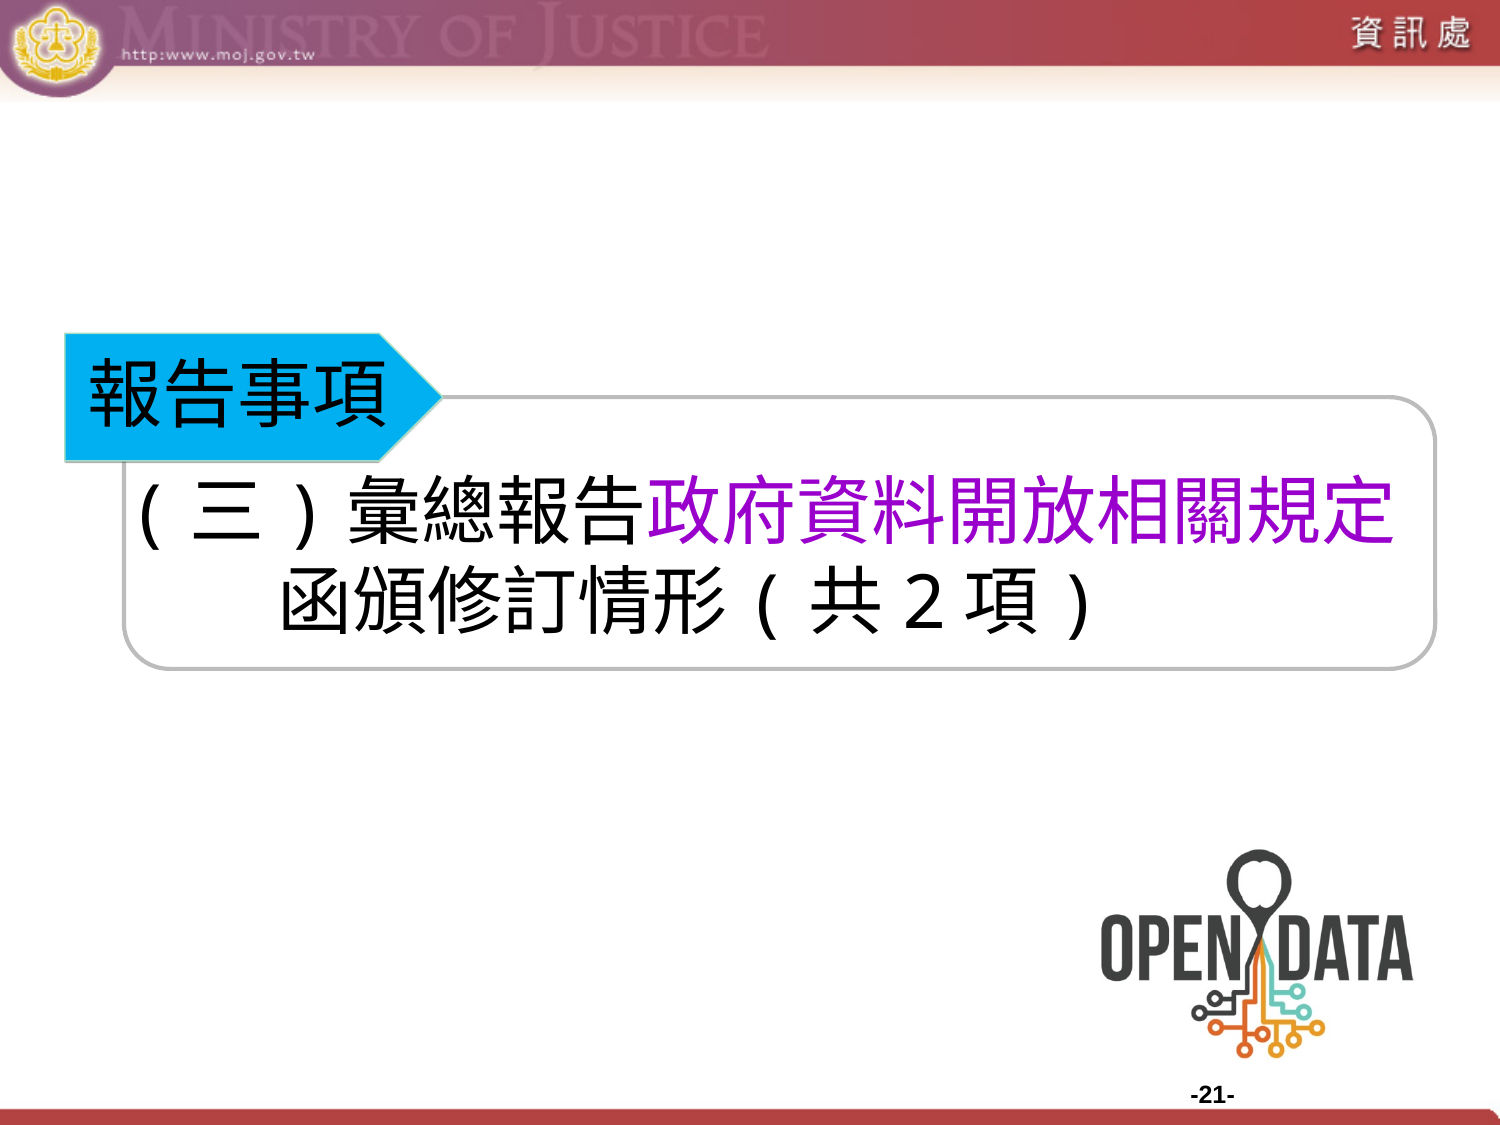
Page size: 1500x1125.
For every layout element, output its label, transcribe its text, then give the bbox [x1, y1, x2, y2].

text_box (三)彙總報告政府資料開放相關規定 函頒修訂情形(共2項) [112, 456, 1355, 654]
text_box [135, 397, 1436, 669]
title [1, 680, 1484, 1059]
picture [1068, 828, 1435, 1071]
text_box -21- [1175, 1070, 1488, 1109]
text_box 報告事項 [64, 333, 443, 461]
